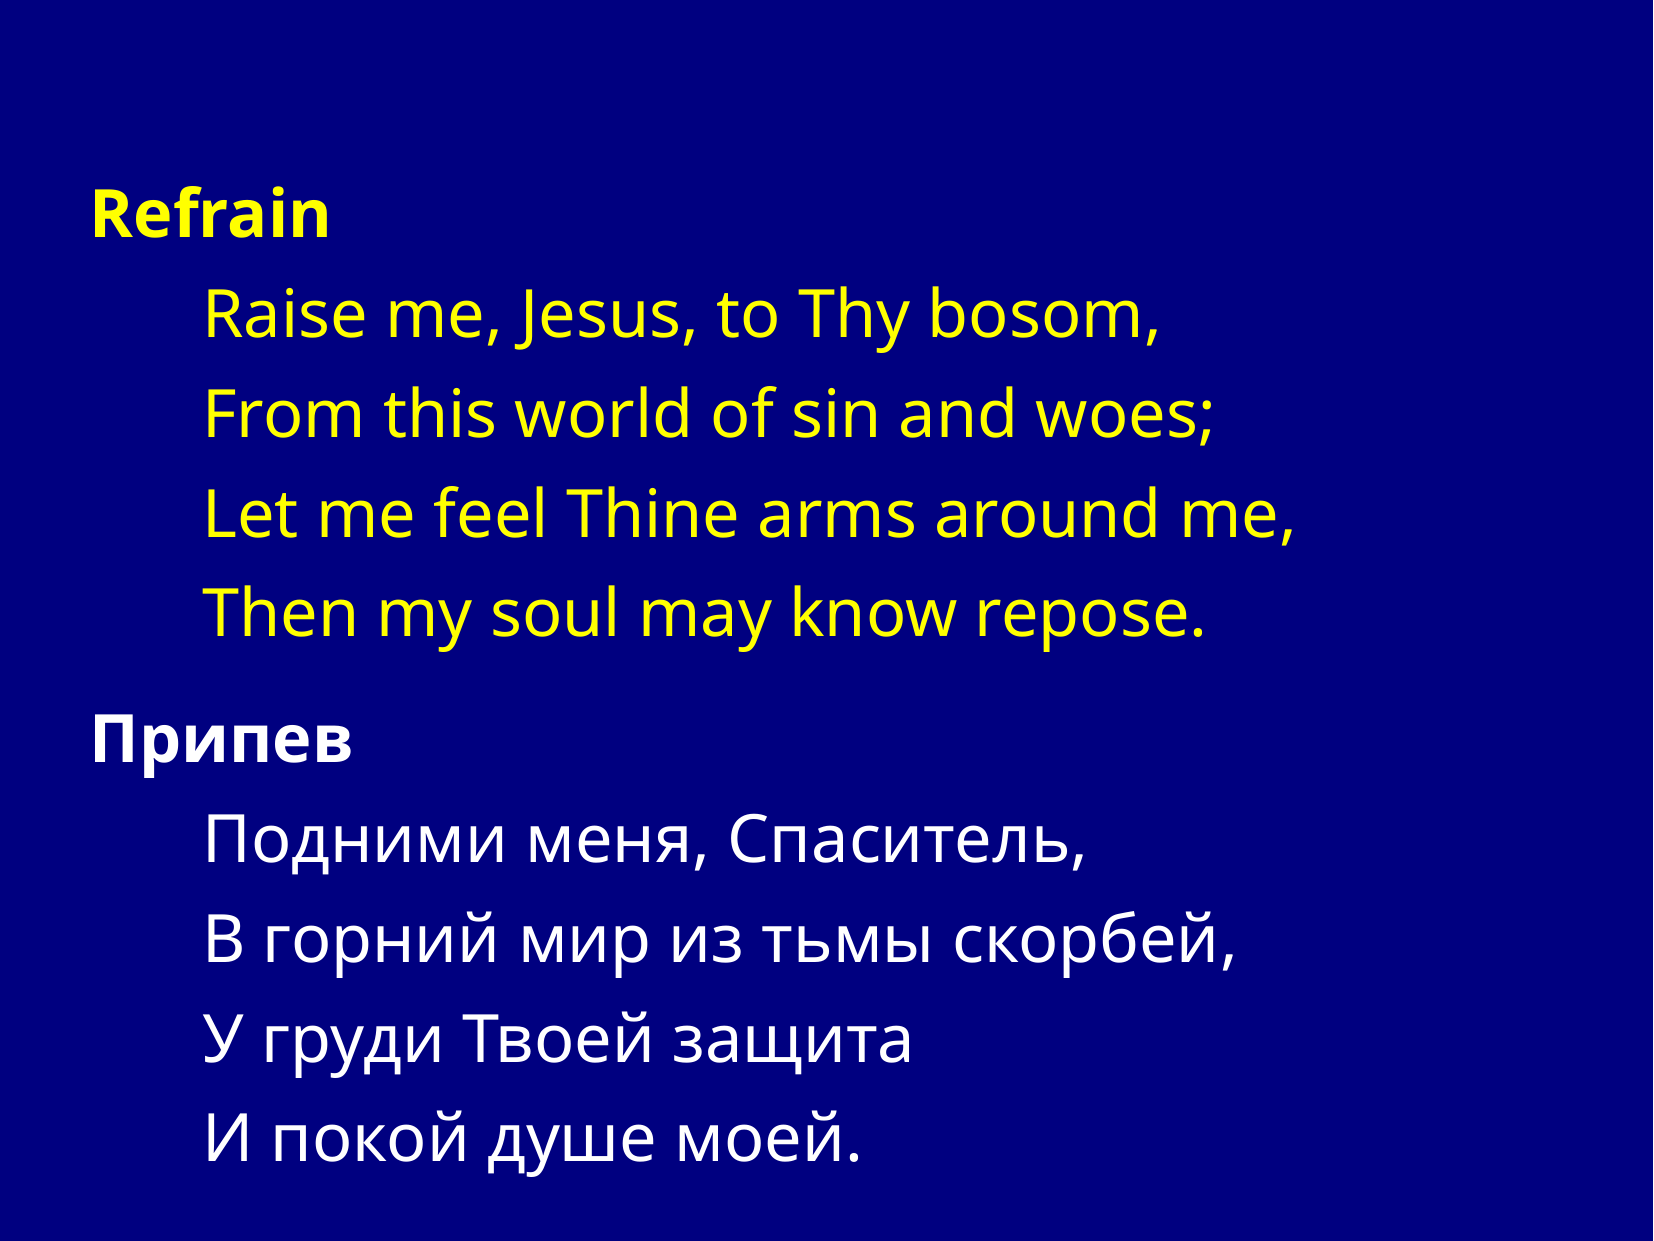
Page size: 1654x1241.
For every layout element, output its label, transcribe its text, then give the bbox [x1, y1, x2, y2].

text_box Refrain Raise me, Jesus, to Thy bosom, From this world of sin and woes; Let me feel Thine arms around me, Then my soul may know repose. [75, 150, 1576, 638]
text_box Припев Подними меня, Спаситель, В горний мир из тьмы скорбей, У груди Твоей защита И покой душе моей. [75, 675, 1576, 1163]
